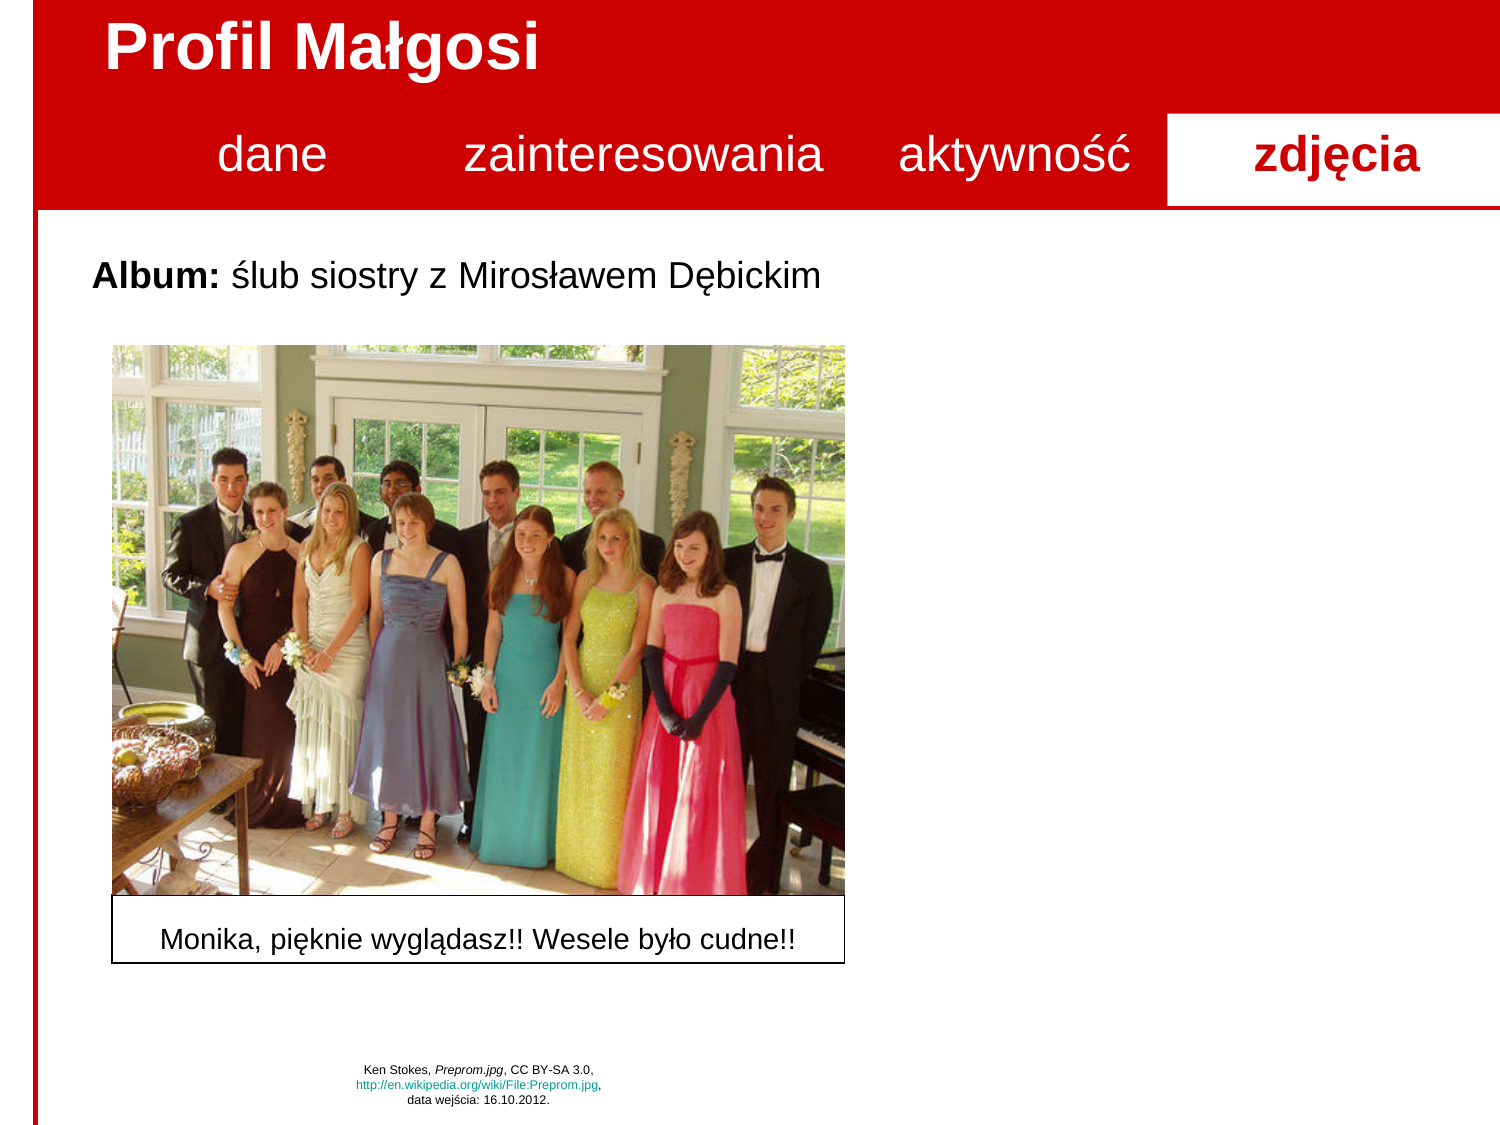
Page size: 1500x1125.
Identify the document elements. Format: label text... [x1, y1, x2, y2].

text_box Album: ślub siostry z Mirosławem Dębickim [76, 243, 928, 304]
text_box dane [112, 113, 430, 206]
text_box Profil Małgosi [38, 0, 1500, 203]
text_box aktywność [854, 113, 1167, 206]
text_box Ken Stokes, Preprom.jpg, CC BY-SA 3.0, http://en.wikipedia.org/wiki/File:Preprom.jpg, data wejścia: 16.10.2012. [163, 1053, 669, 1115]
text_box Monika, pięknie wyglądasz!! Wesele było cudne!! [112, 896, 845, 963]
picture [112, 345, 845, 896]
text_box zainteresowania [430, 113, 854, 206]
text_box zdjęcia [1167, 113, 1500, 206]
